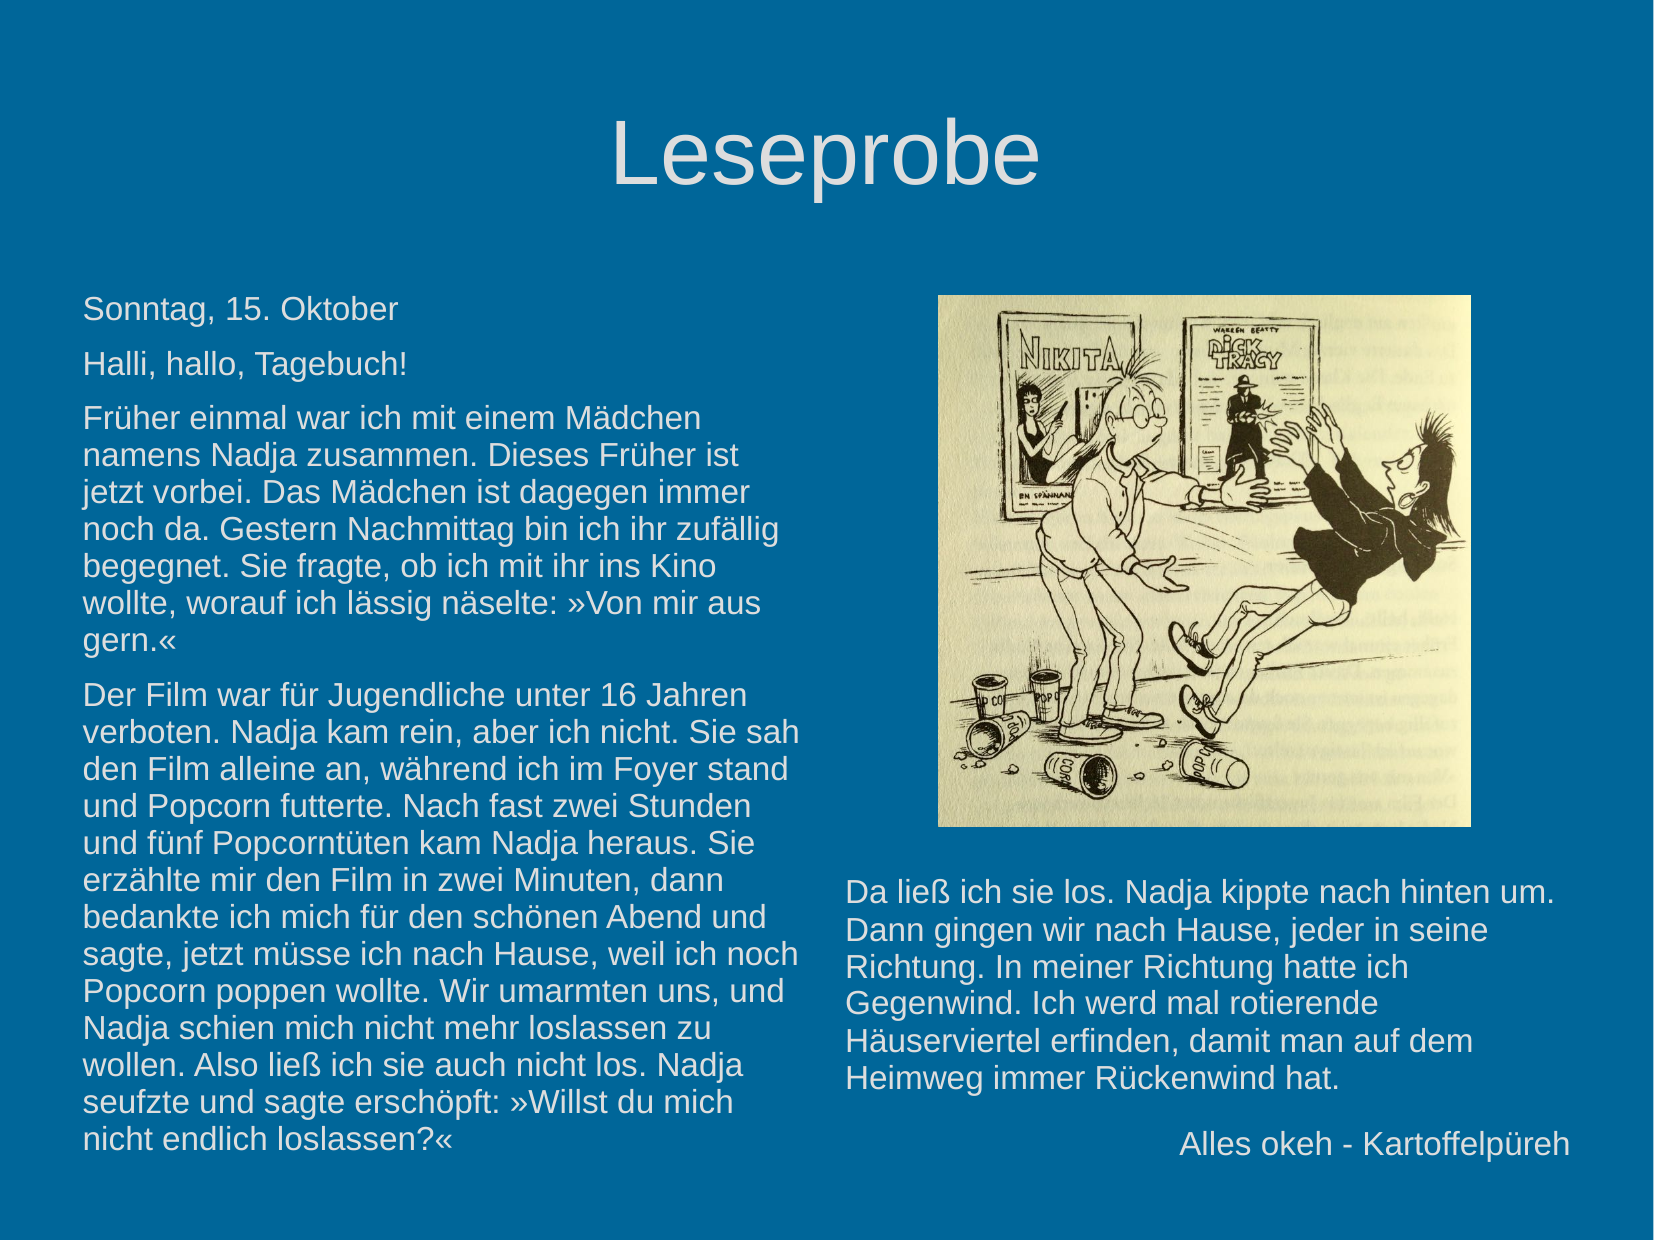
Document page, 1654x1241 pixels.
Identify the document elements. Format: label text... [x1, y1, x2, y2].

title Leseprobe [82, 49, 1571, 257]
list Sonntag, 15. Oktober Halli, hallo, Tagebuch! Früher einmal war ich mit einem Mädchen namens Nadja zusammen. Dieses Früher ist jetzt vorbei. Das Mädchen ist dagegen immer noch da. Gestern Nachmittag bin ich ihr zufällig begegnet. Sie fragte, ob ich mit ihr ins Kino wollte, worauf ich lässig näselte: »Von mir aus gern.« Der Film war für Jugendliche unter 16 Jahren verboten. Nadja kam rein, aber ich nicht. Sie sah den Film alleine an, während ich im Foyer stand und Popcorn futterte. Nach fast zwei Stunden und fünf Popcorntüten kam Nadja heraus. Sie erzählte mir den Film in zwei Minuten, dann bedankte ich mich für den schönen Abend und sagte, jetzt müsse ich nach Hause, weil ich noch Popcorn poppen wollte. Wir umarmten uns, und Nadja schien mich nicht mehr loslassen zu wollen. Also ließ ich sie auch nicht los. Nadja seufzte und sagte erschöpft: »Willst du mich nicht endlich loslassen?« [82, 290, 809, 1164]
picture [939, 296, 1470, 826]
list Da ließ ich sie los. Nadja kippte nach hinten um. Dann gingen wir nach Hause, jeder in seine Richtung. In meiner Richtung hatte ich Gegenwind. Ich werd mal rotierende Häuserviertel erfinden, damit man auf dem Heimweg immer Rückenwind hat. Alles okeh - Kartoffelpüreh [845, 874, 1572, 1165]
